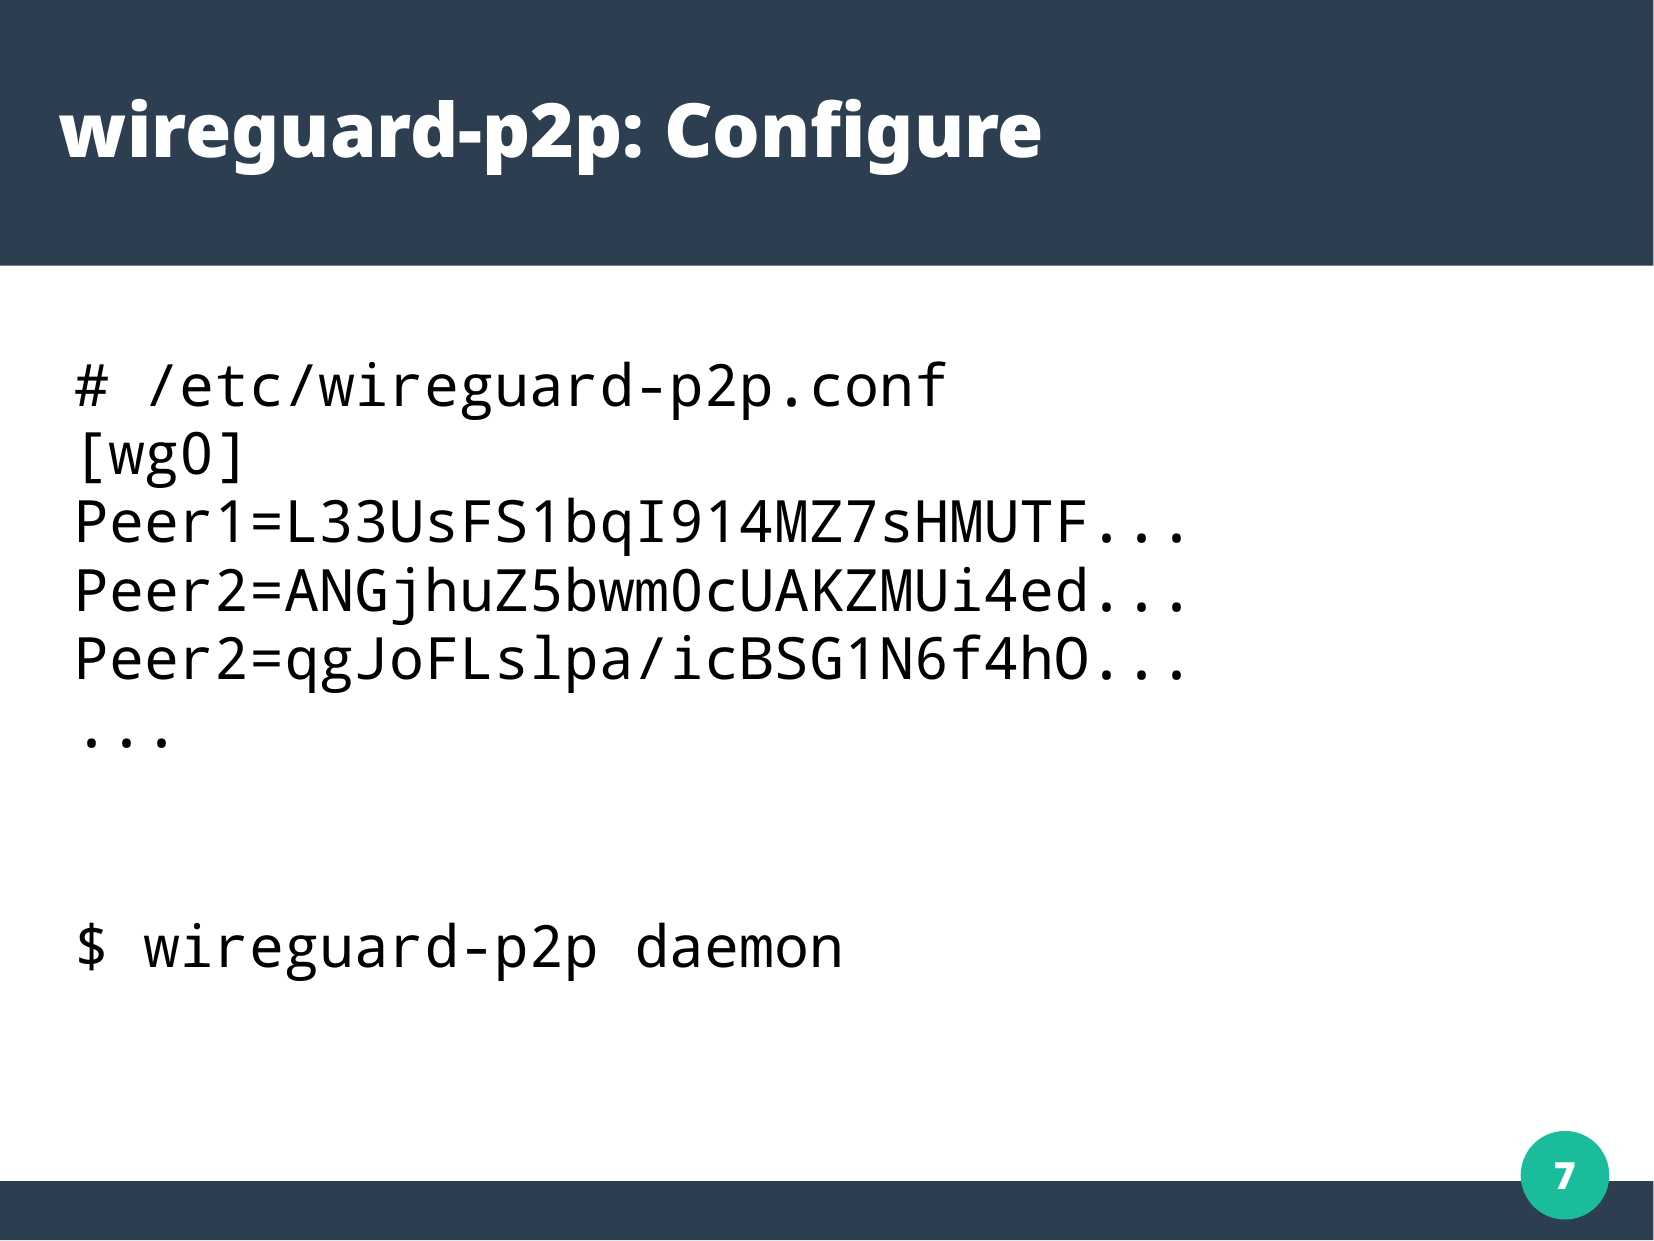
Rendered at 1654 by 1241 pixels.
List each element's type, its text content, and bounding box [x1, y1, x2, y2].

title wireguard-p2p: Configure [59, 49, 1595, 207]
text_box $ wireguard-p2p daemon [60, 906, 1591, 1241]
text_box # /etc/wireguard-p2p.conf [wg0] Peer1=L33UsFS1bqI914MZ7sHMUTF... Peer2=ANGjhuZ5bwm0cUAKZMUi4ed... Peer2=qgJoFLslpa/icBSG1N6f4hO... ... [60, 345, 1591, 770]
